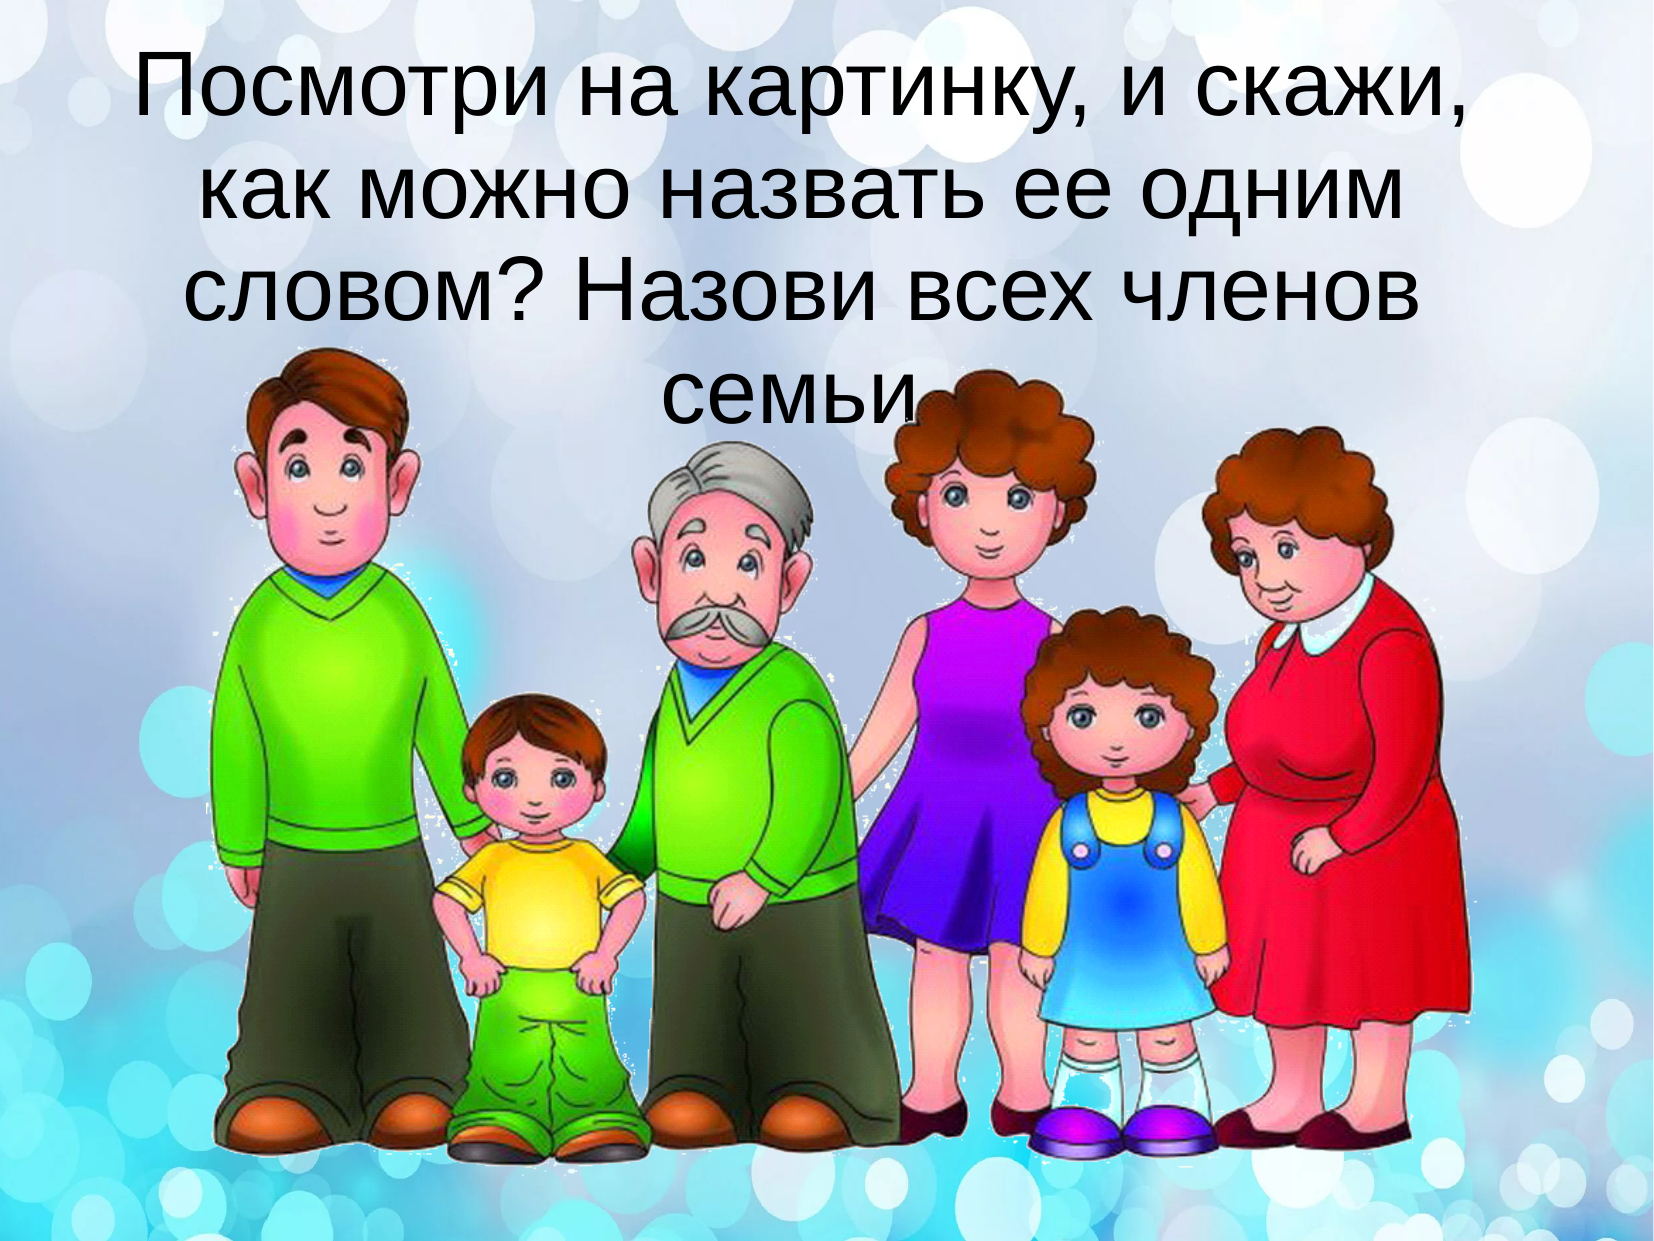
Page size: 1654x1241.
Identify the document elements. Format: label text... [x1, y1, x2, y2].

picture [0, 0, 1654, 1241]
title Посмотри на картинку, и скажи, как можно назвать ее одним словом? Назови всех членов семьи. [59, 32, 1548, 443]
